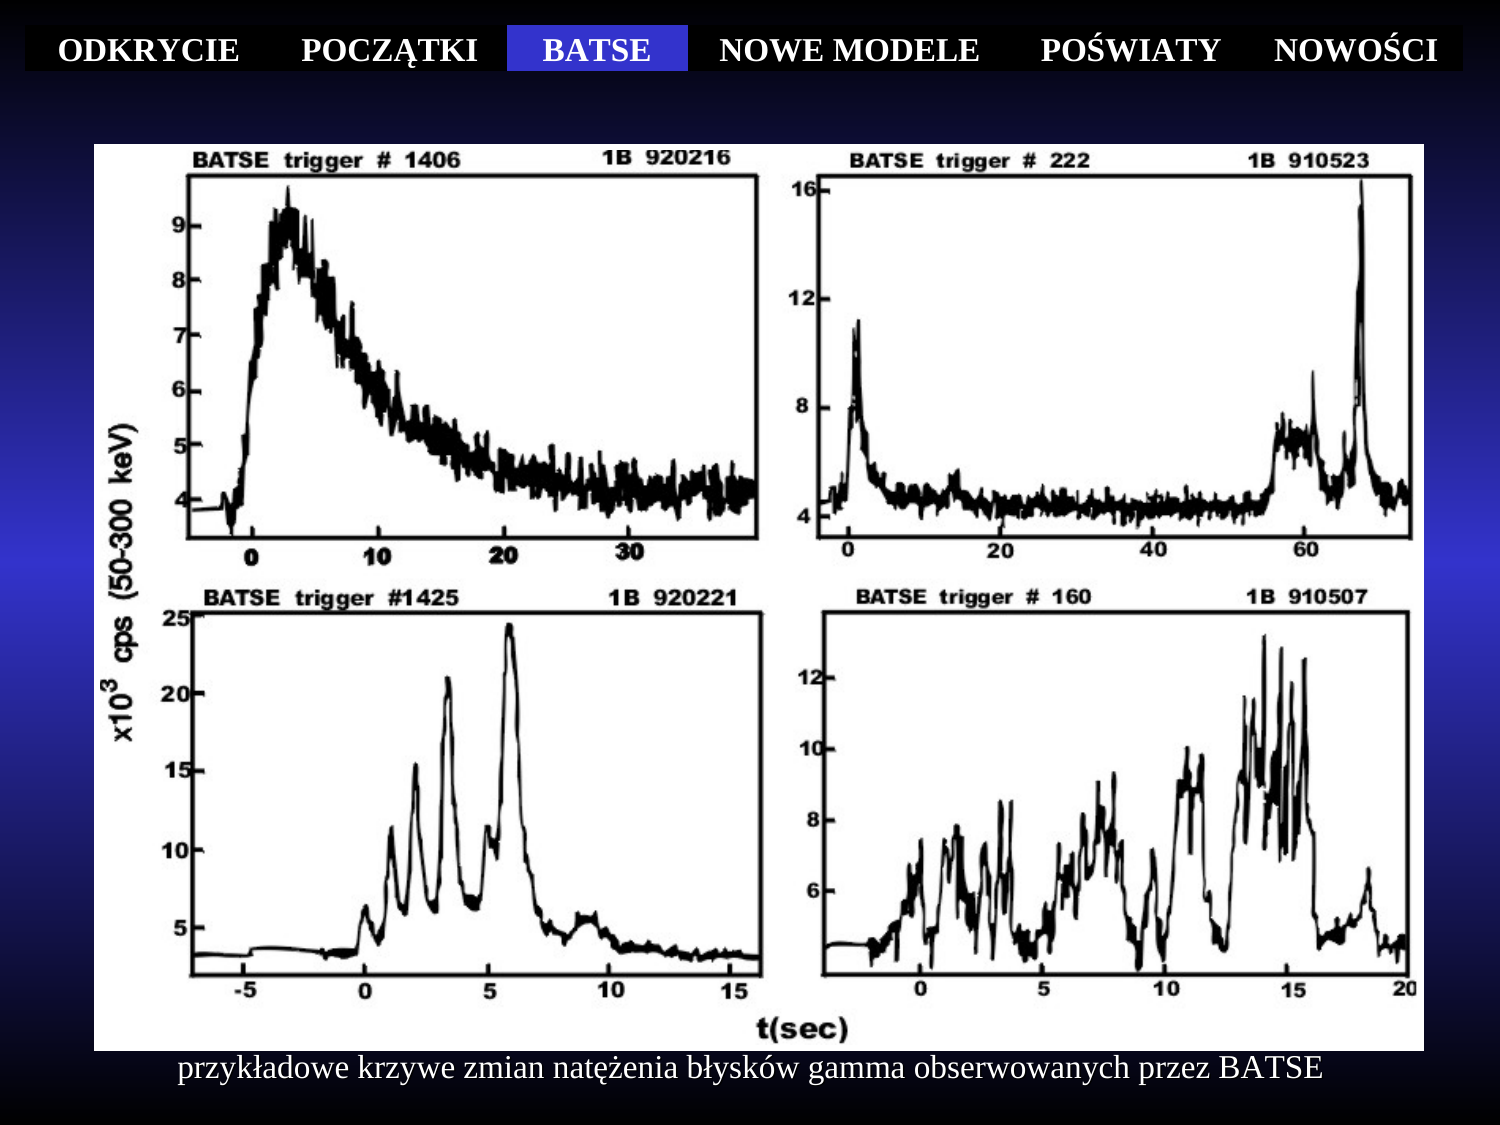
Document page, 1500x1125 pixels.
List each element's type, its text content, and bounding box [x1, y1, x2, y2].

table_header POCZĄTKI [273, 25, 507, 71]
text_box przykładowe krzywe zmian natężenia błysków gamma obserwowanych przez BATSE [162, 1037, 1351, 1093]
table_header NOWE MODELE [688, 25, 1013, 71]
picture [99, 149, 1418, 1045]
table_header ODKRYCIE [25, 25, 273, 71]
table_header BATSE [507, 25, 688, 71]
table_header POŚWIATY [1013, 25, 1250, 71]
table_header NOWOŚCI [1250, 25, 1463, 71]
